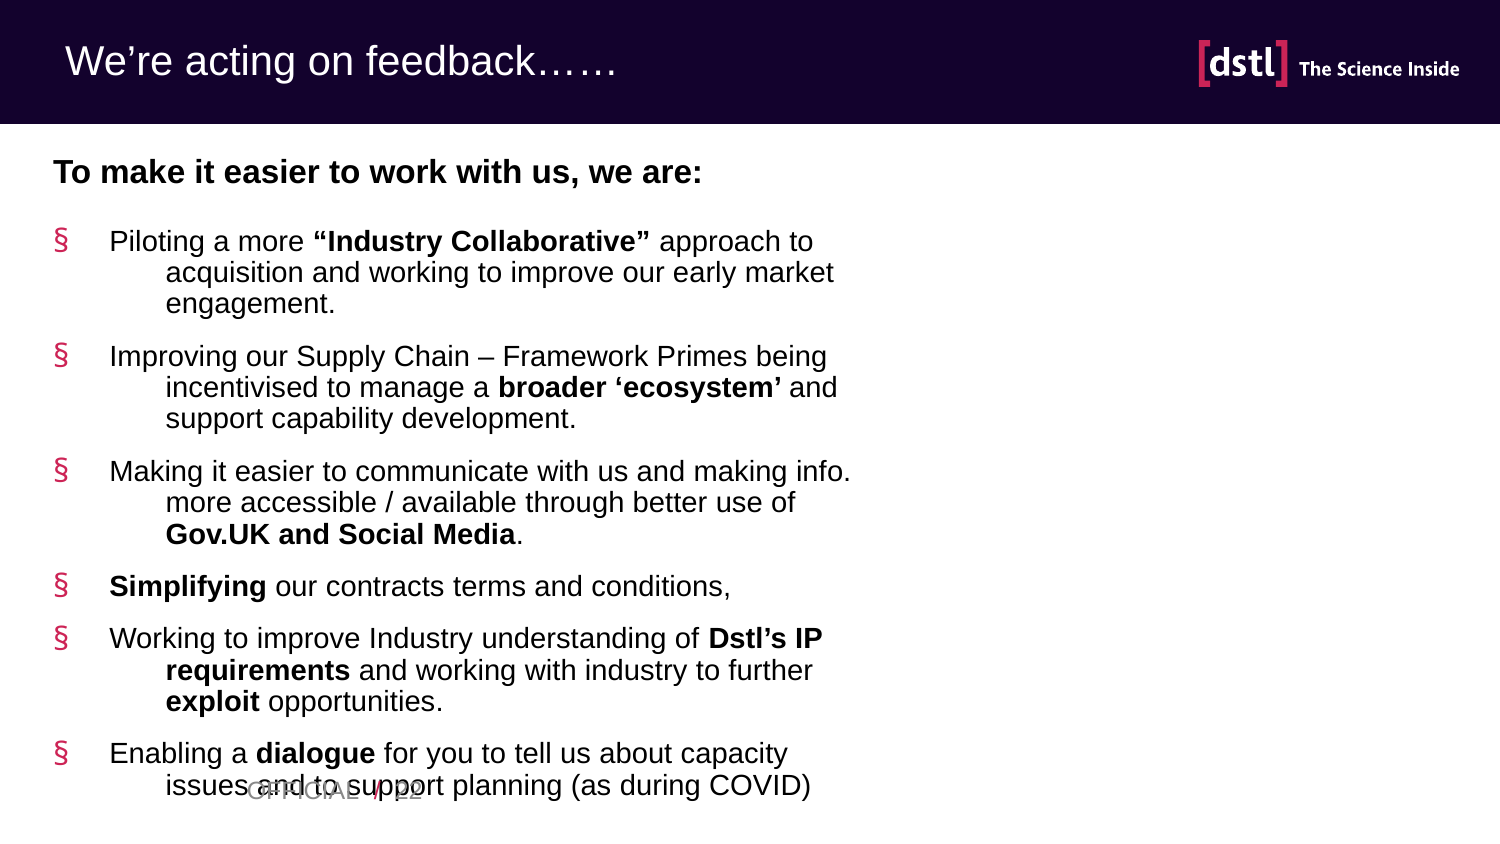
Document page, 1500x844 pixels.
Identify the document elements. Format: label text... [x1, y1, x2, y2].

title We’re acting on feedback…… [5, 8, 1129, 115]
text_box OFFICIAL / 22 [232, 767, 1459, 812]
text_box To make it easier to work with us, we are: [53, 150, 739, 191]
text_box Piloting a more “Industry Collaborative” approach to acquisition and working to improve our early market engagement. Improving our Supply Chain – Framework Primes being incentivised to manage a broader ‘ecosystem’ and support capability development. Making it easier to communicate with us and making info. more accessible / available through better use of Gov.UK and Social Media. Simplifying our contracts terms and conditions, Working to improve Industry understanding of Dstl’s IP requirements and working with industry to further exploit opportunities. Enabling a dialogue for you to tell us about capacity issues and to support planning (as during COVID) [53, 226, 857, 809]
